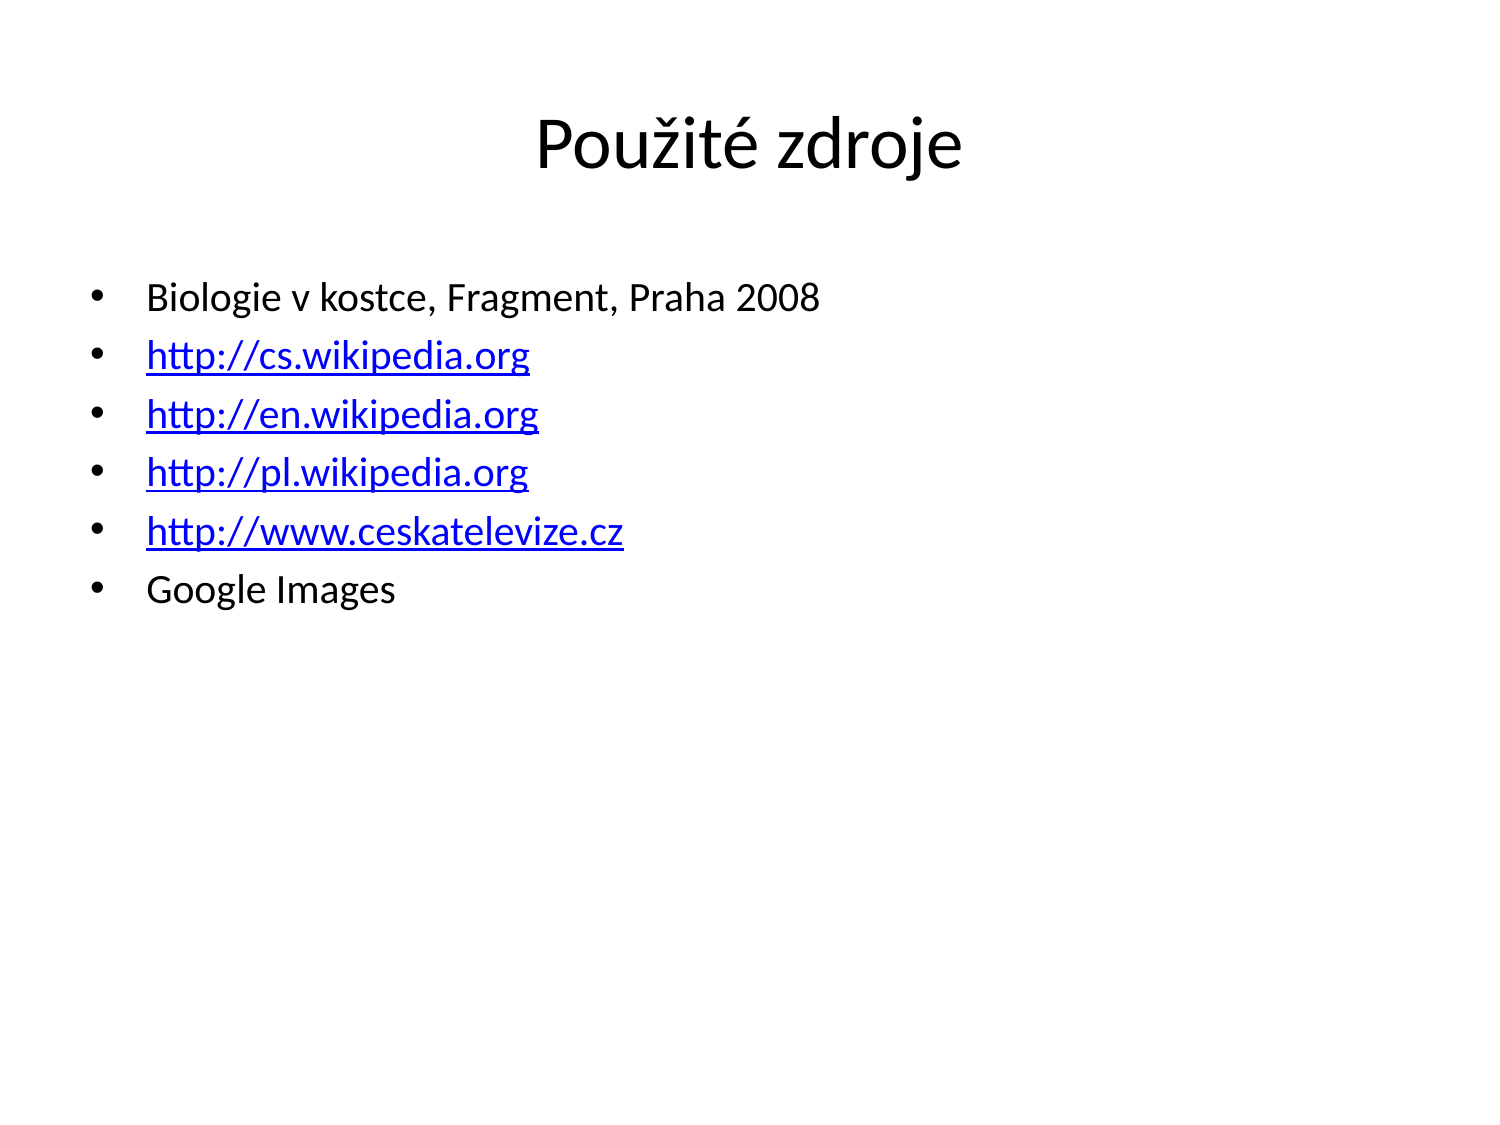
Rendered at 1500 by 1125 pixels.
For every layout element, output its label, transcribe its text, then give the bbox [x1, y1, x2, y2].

list Biologie v kostce, Fragment, Praha 2008 http://cs.wikipedia.org http://en.wikipedia.org http://pl.wikipedia.org http://www.ceskatelevize.cz Google Images [75, 262, 1425, 1005]
title Použité zdroje [75, 45, 1425, 233]
